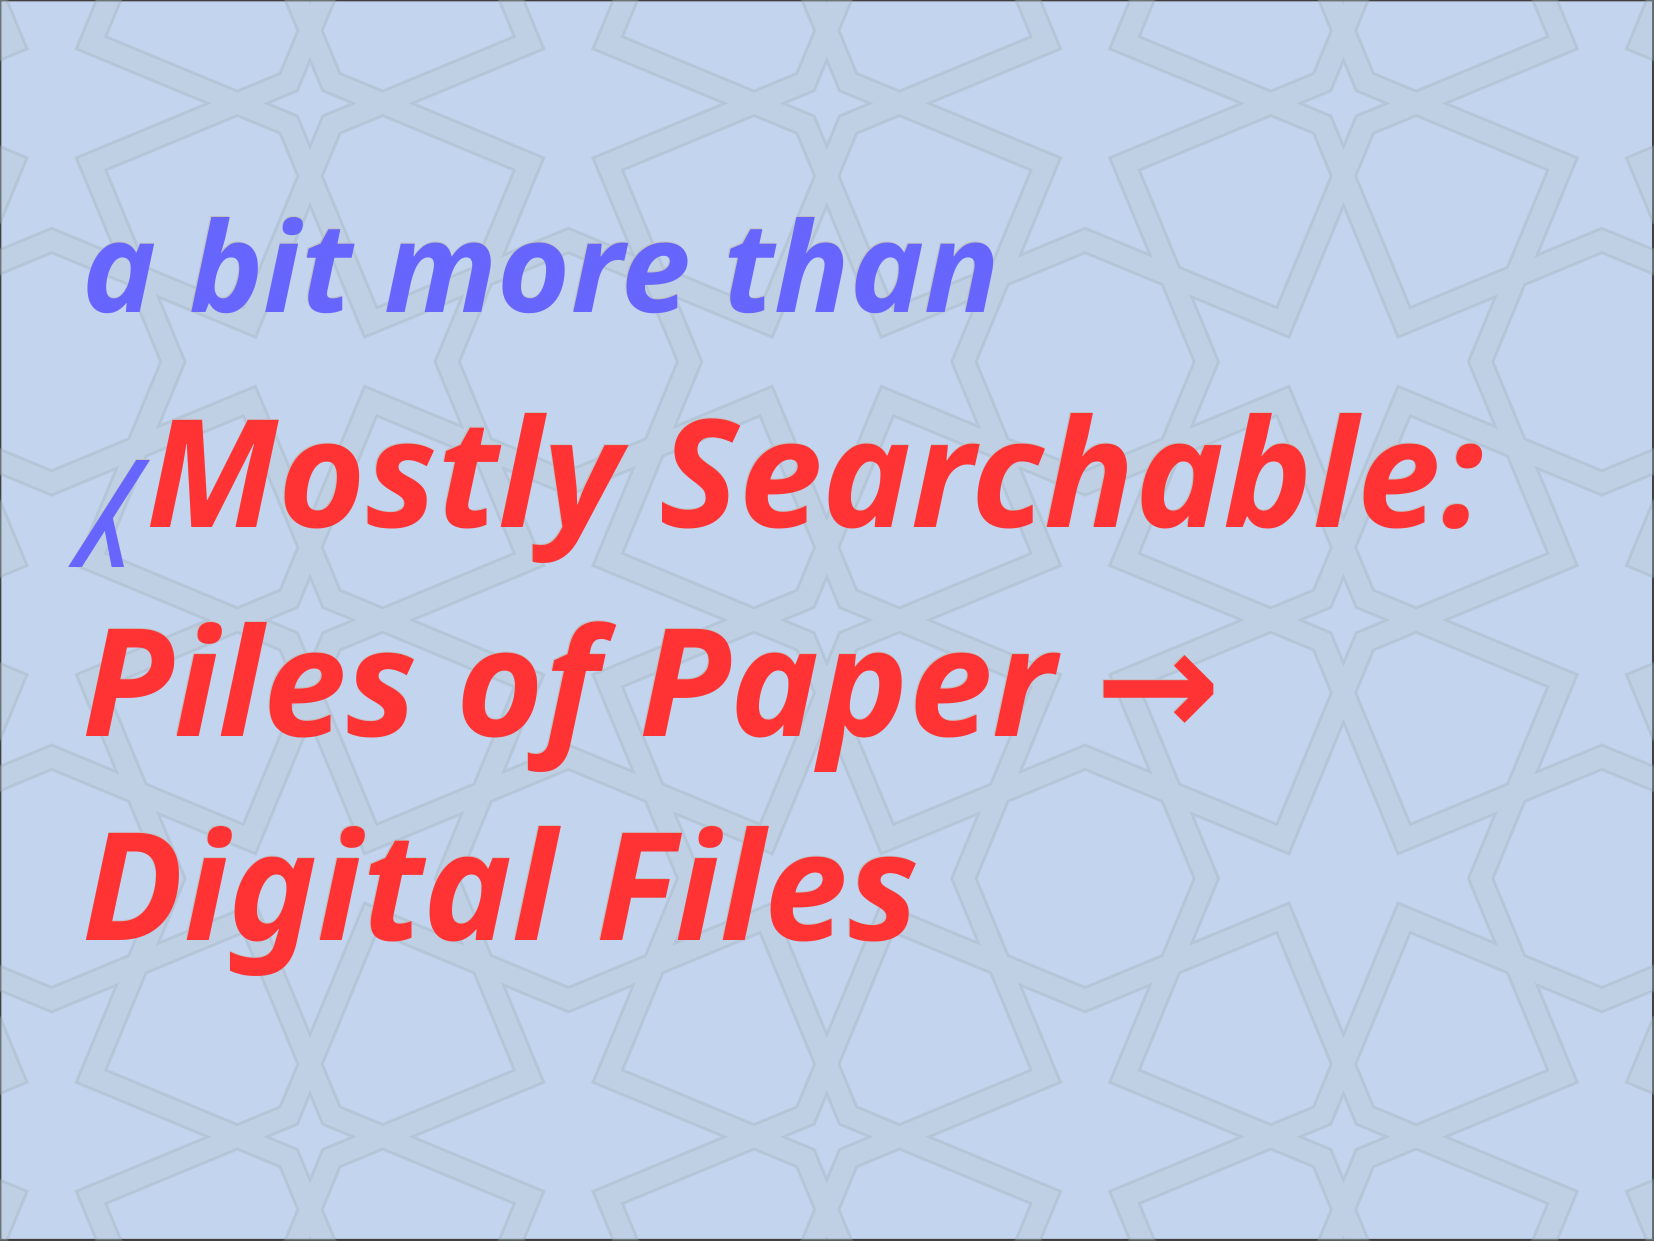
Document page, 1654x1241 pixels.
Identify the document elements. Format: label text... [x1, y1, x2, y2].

title a bit more than ⁁Mostly Searchable: Piles of Paper → Digital Files [82, 218, 1571, 945]
